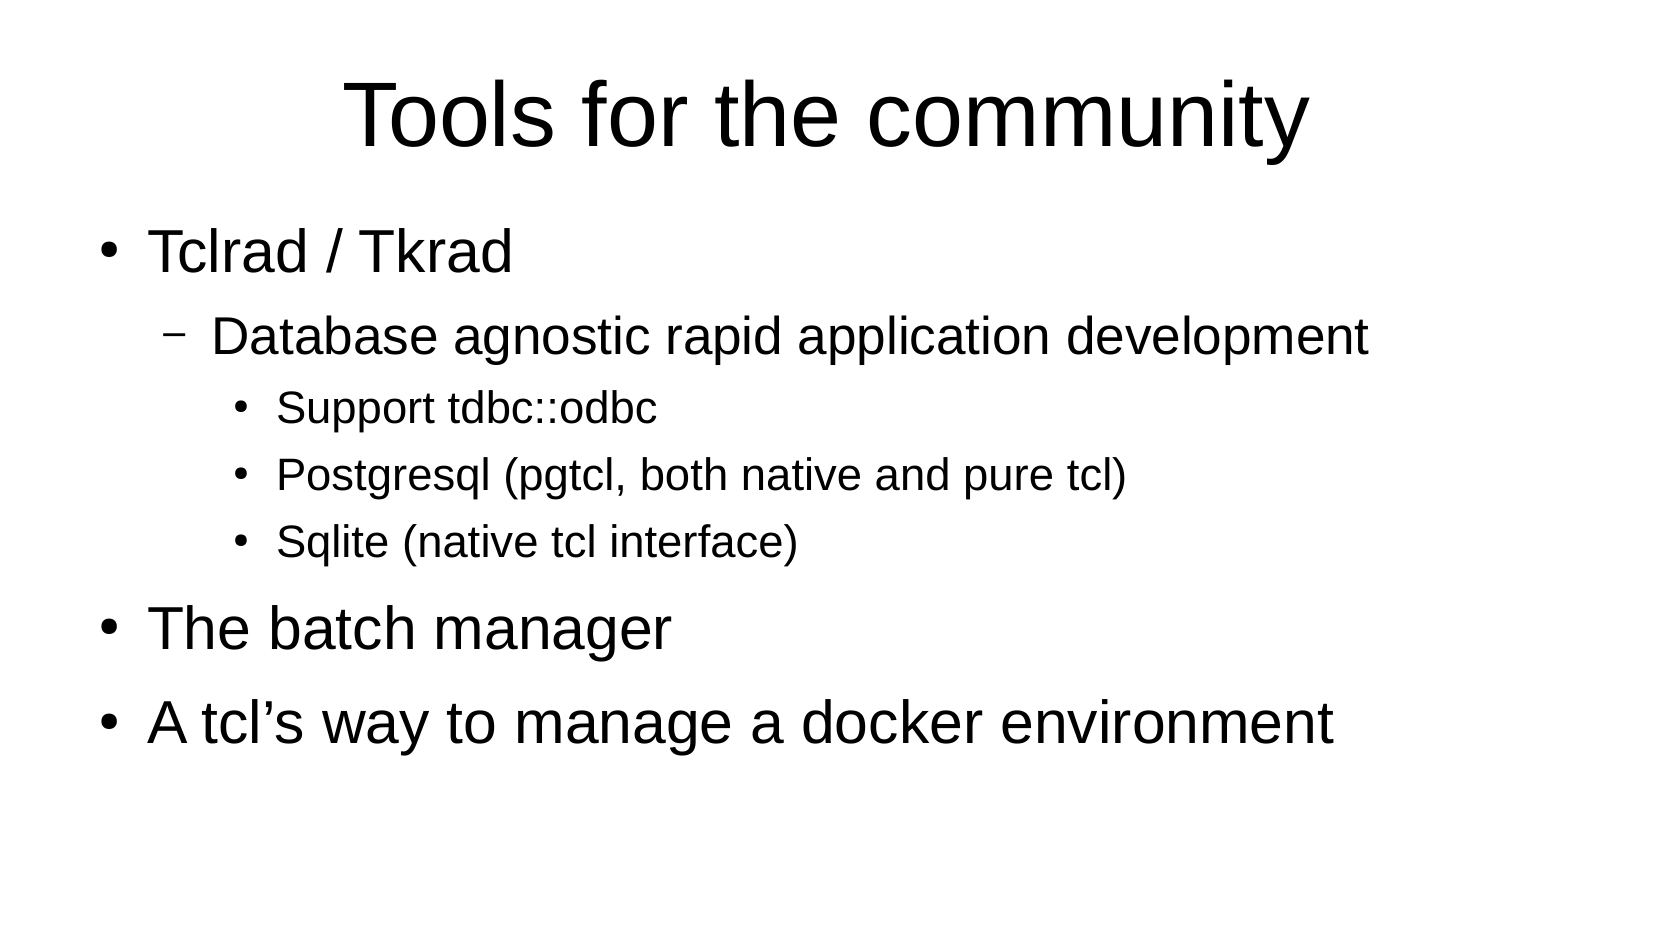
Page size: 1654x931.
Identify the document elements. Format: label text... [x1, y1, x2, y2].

title Tools for the community [82, 37, 1571, 193]
list Tclrad / Tkrad Database agnostic rapid application development Support tdbc::odbc Postgresql (pgtcl, both native and pure tcl) Sqlite (native tcl interface) The batch manager A tcl’s way to manage a docker environment [82, 217, 1571, 758]
